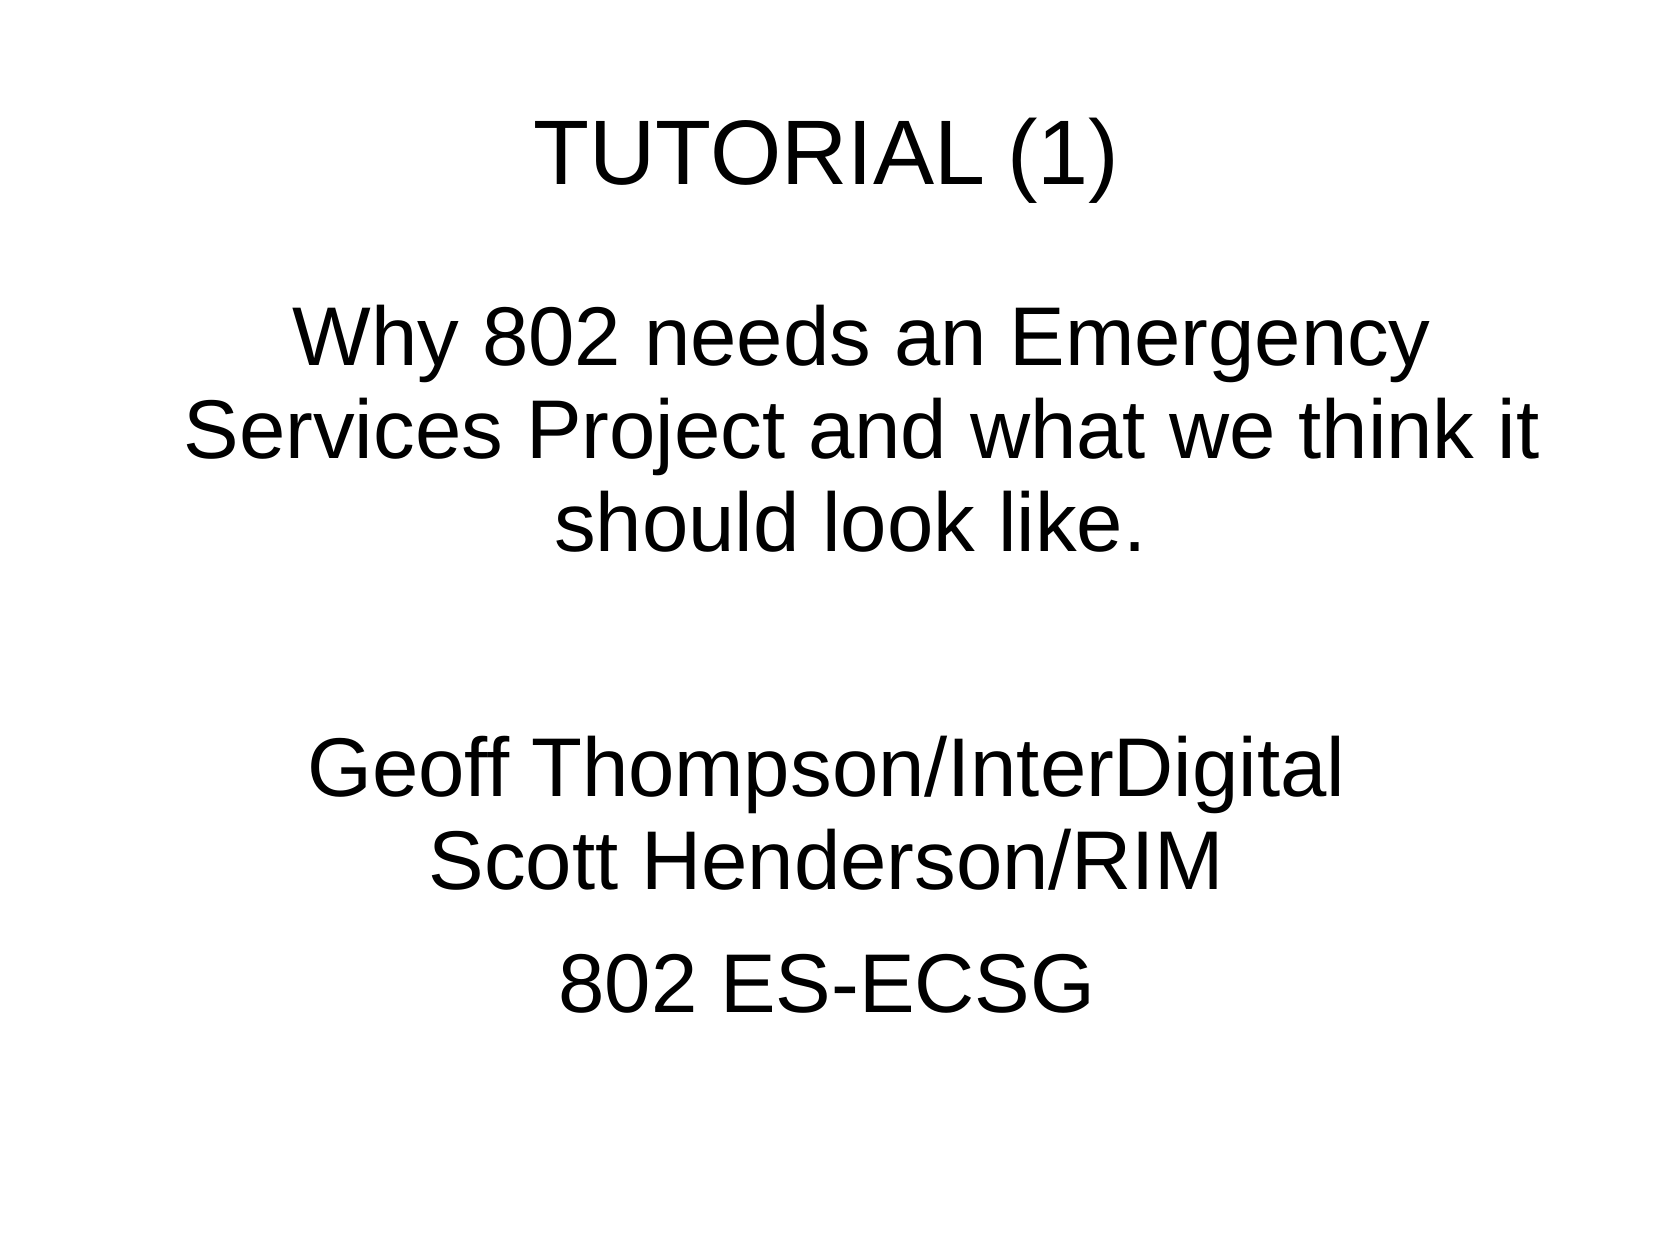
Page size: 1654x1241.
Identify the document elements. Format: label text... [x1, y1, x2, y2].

title TUTORIAL (1) [82, 56, 1571, 250]
list Why 802 needs an Emergency Services Project and what we think it should look like. Geoff Thompson/InterDigital Scott Henderson/RIM 802 ES-ECSG [82, 290, 1571, 1094]
